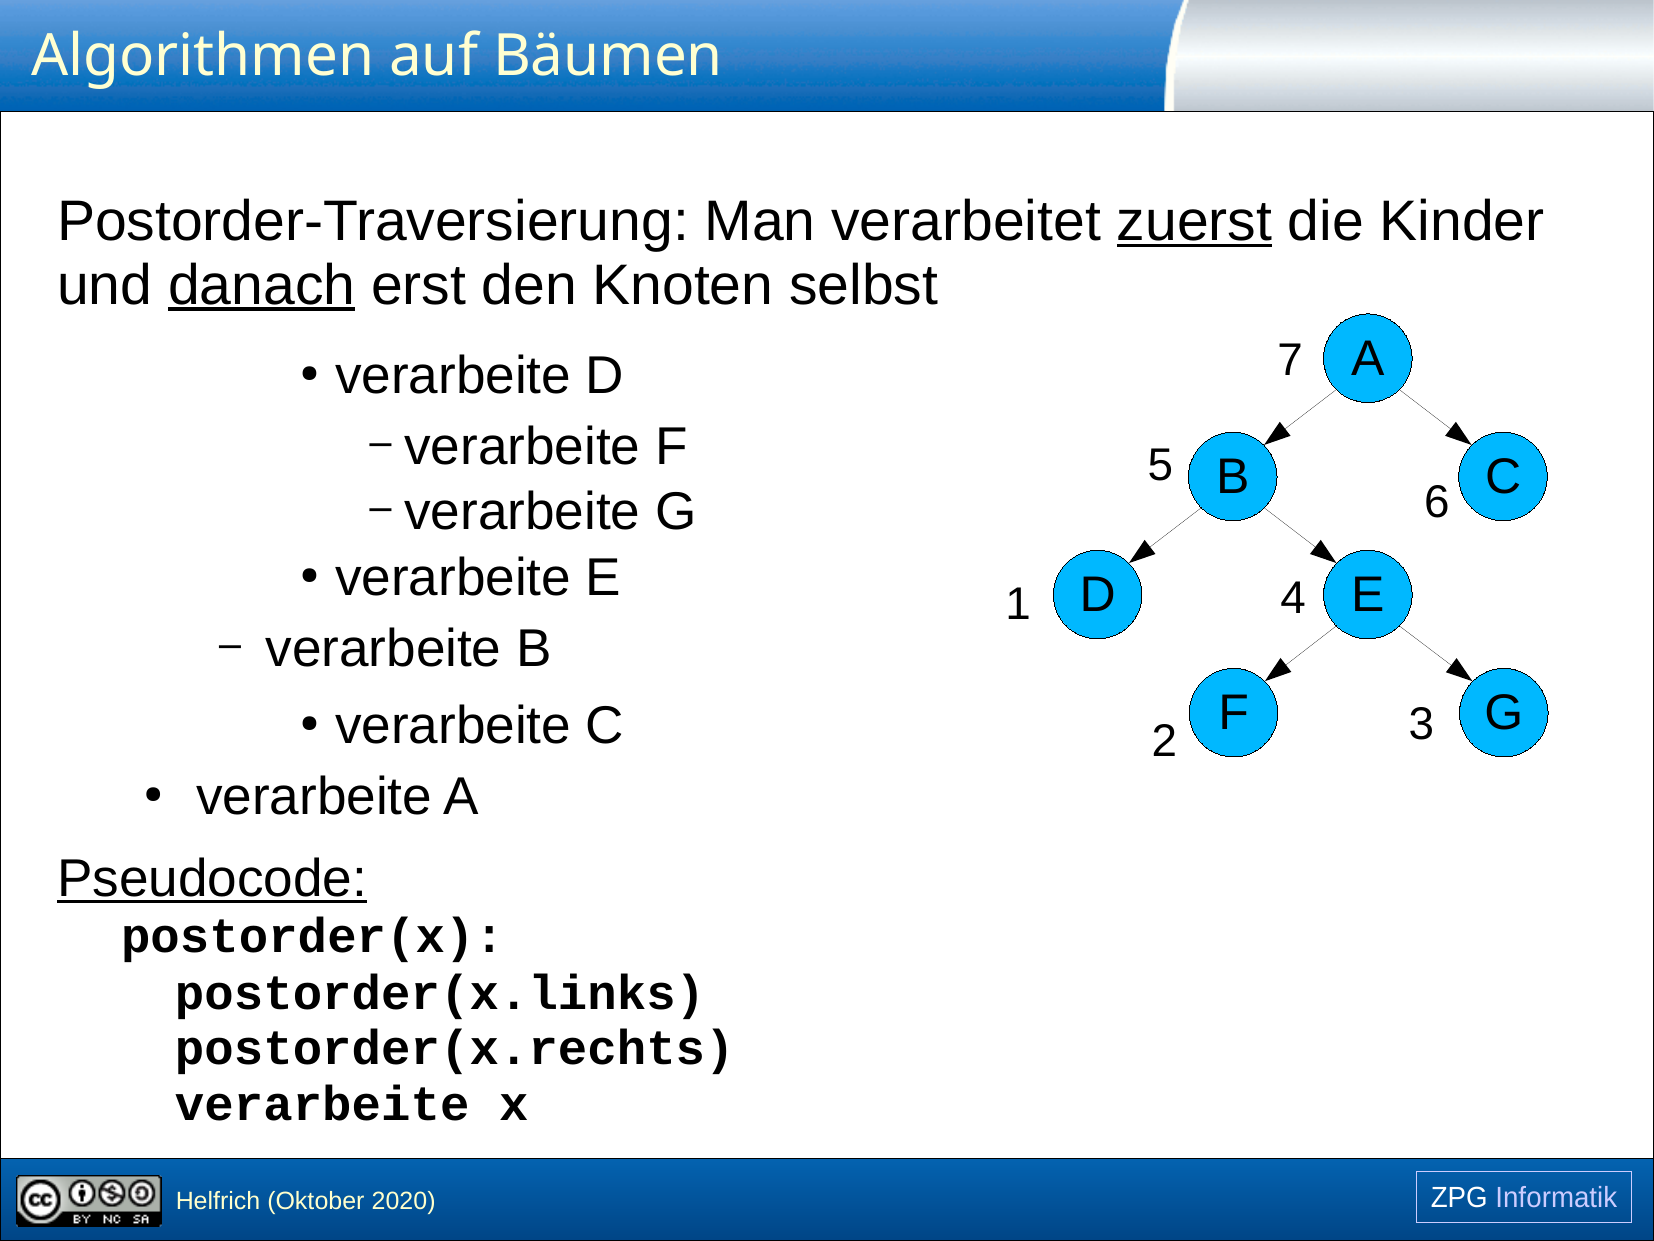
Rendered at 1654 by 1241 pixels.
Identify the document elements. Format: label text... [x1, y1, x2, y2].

picture [16, 1175, 162, 1227]
text_box B [1193, 432, 1278, 521]
text_box 4 [1265, 564, 1326, 631]
text_box D [1053, 550, 1142, 639]
text_box 5 [1132, 431, 1193, 498]
text_box 1 [990, 570, 1051, 637]
list Postorder-Traversierung: Man verarbeitet zuerst die Kinder und danach erst den Knoten selbst verarbeite D verarbeite F verarbeite G verarbeite E verarbeite B verarbeite C verarbeite A Pseudocode: postorder(x): postorder(x.links) postorder(x.rechts) verarbeite x [57, 189, 1594, 1138]
text_box 3 [1393, 690, 1454, 757]
text_box G [1459, 668, 1549, 757]
text_box 2 [1136, 707, 1197, 774]
text_box 7 [1262, 326, 1322, 393]
text_box 6 [1409, 468, 1469, 535]
text_box E [1326, 550, 1413, 639]
text_box A [1323, 313, 1413, 403]
picture [0, 0, 1654, 111]
title Algorithmen auf Bäumen [31, 14, 1151, 92]
text_box F [1189, 668, 1278, 757]
text_box C [1459, 432, 1548, 521]
